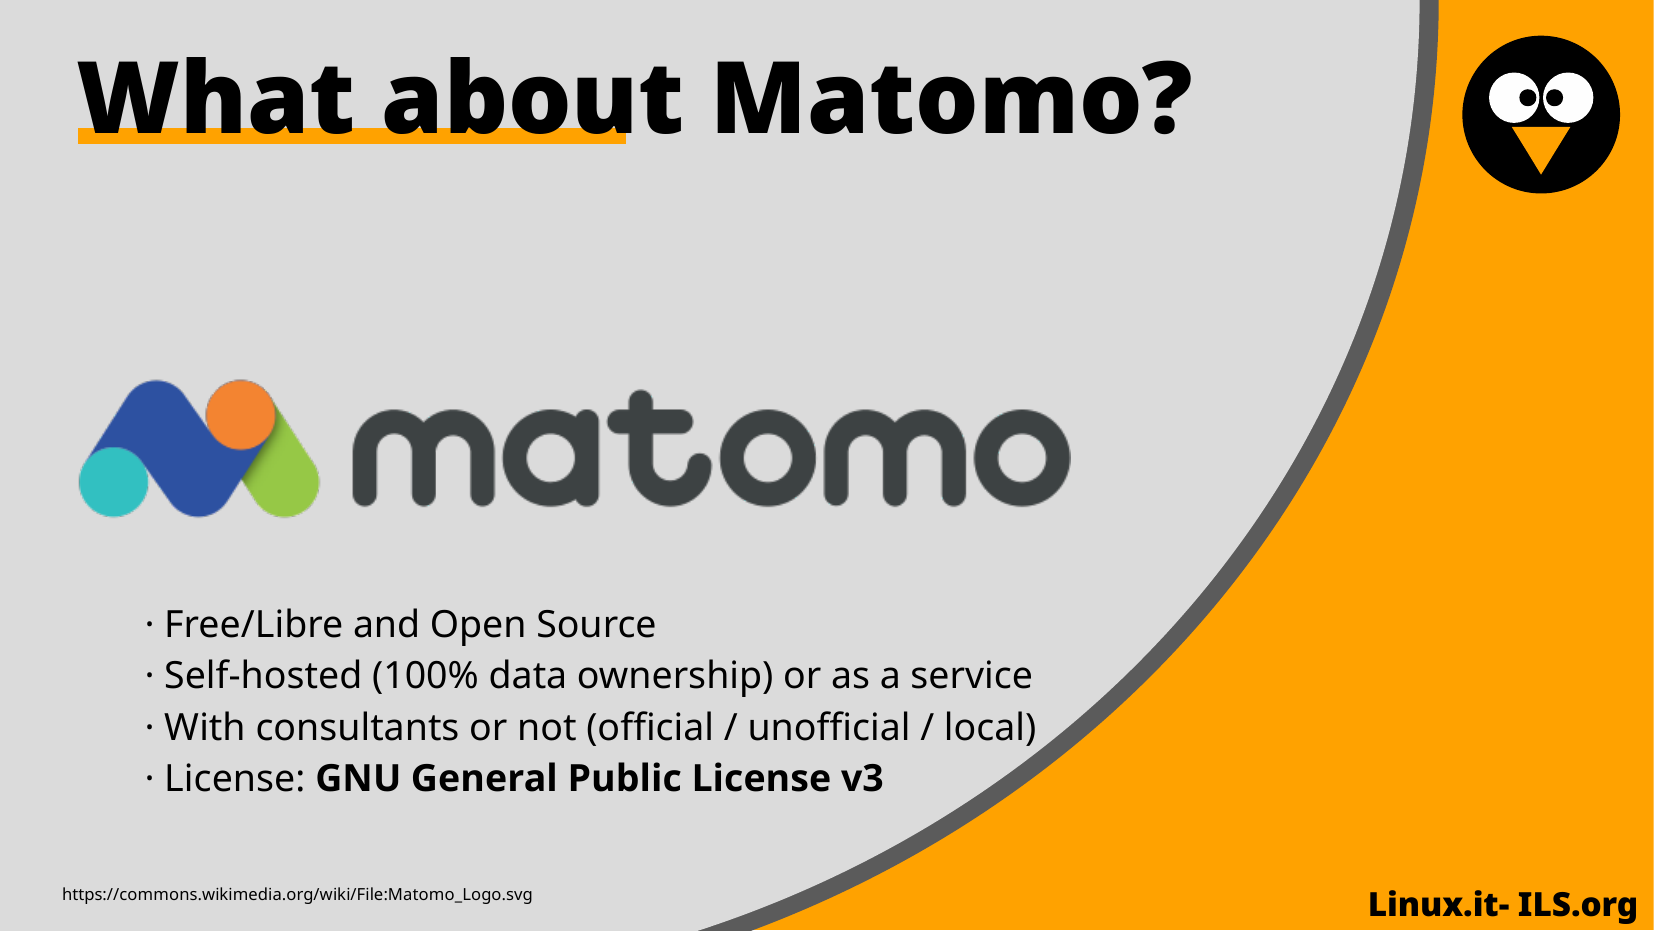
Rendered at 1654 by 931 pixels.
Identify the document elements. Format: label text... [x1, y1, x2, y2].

text_box Linux.it- ILS.org [1346, 874, 1654, 927]
text_box · Free/Libre and Open Source · Self-hosted (100% data ownership) or as a service · With consultants or not (official / unofficial / local) · License: GNU General Public License v3 [129, 590, 1312, 782]
text_box https://commons.wikimedia.org/wiki/File:Matomo_Logo.svg [47, 874, 1134, 910]
title What about Matomo? [76, 0, 1347, 209]
picture [70, 366, 1071, 537]
